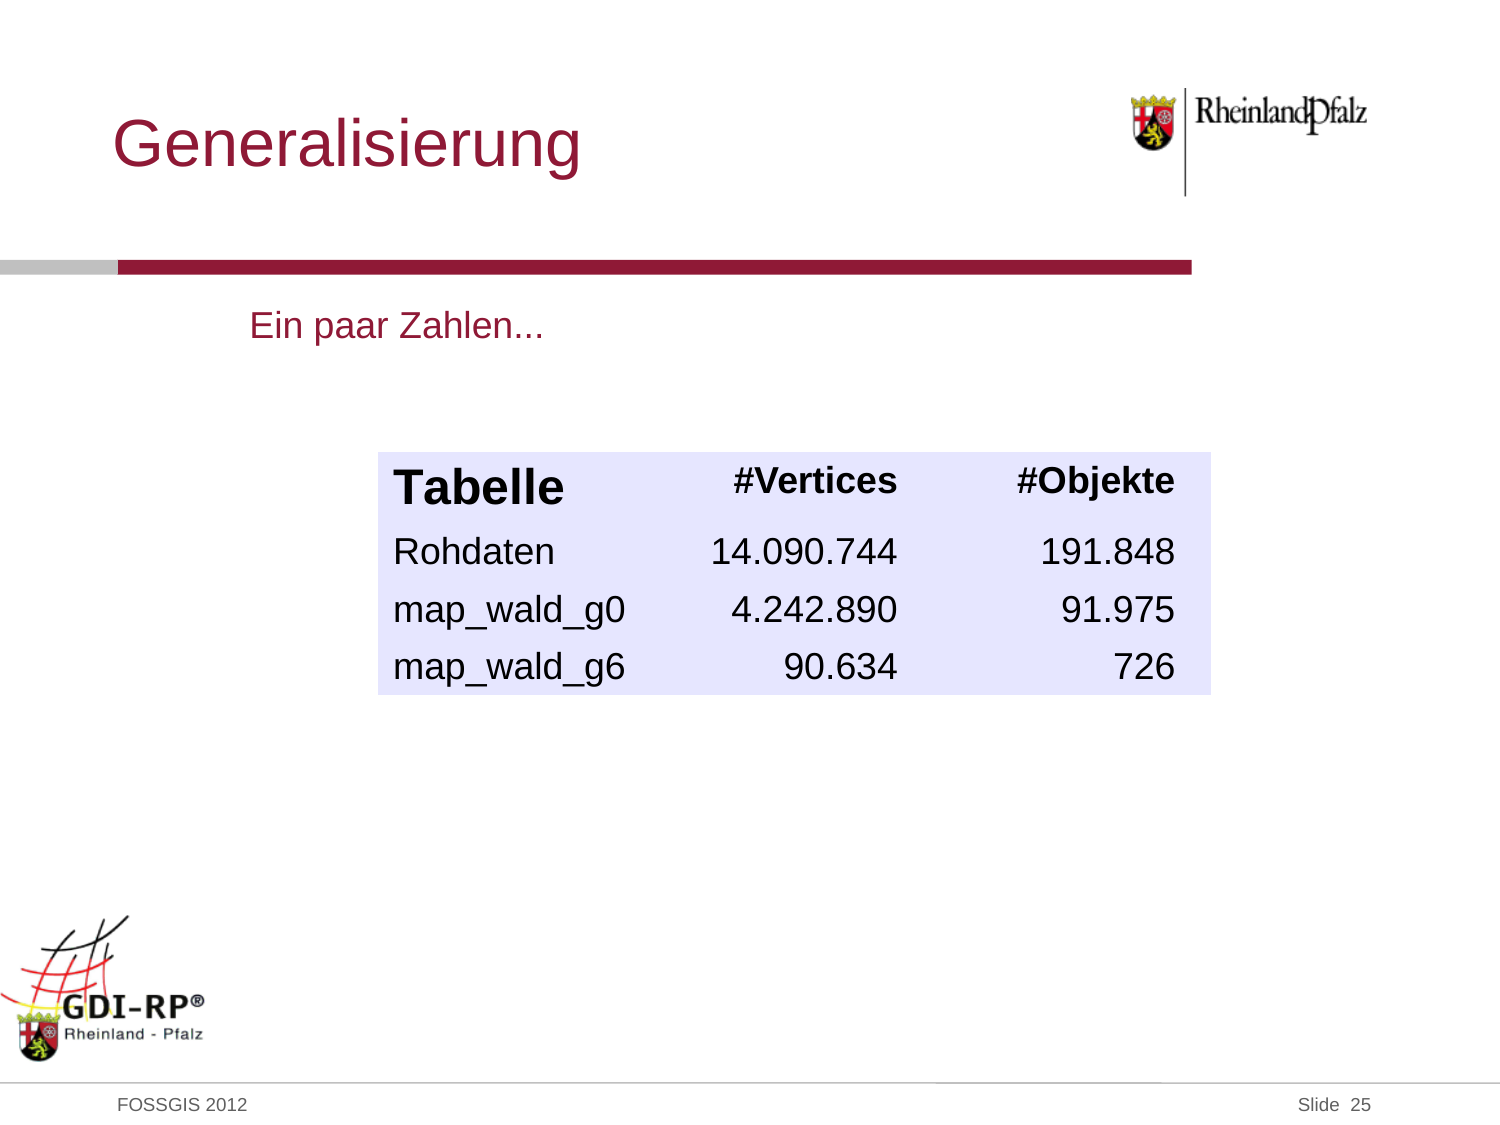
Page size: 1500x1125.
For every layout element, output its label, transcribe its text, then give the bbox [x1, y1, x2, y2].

table_cell 191.848 [933, 523, 1211, 581]
table_cell map_wald_g0 [378, 581, 656, 638]
table_header #Objekte [933, 452, 1211, 523]
list Ein paar Zahlen... [236, 308, 1500, 1059]
table_cell map_wald_g6 [378, 638, 656, 695]
table_cell 4.242.890 [656, 581, 933, 638]
table_cell 91.975 [933, 581, 1211, 638]
table_cell 90.634 [656, 638, 933, 695]
table_cell 14.090.744 [656, 523, 933, 581]
picture [1131, 88, 1447, 198]
table_header #Vertices [656, 452, 933, 523]
table_header Tabelle [378, 452, 656, 523]
title Generalisierung [112, 63, 1071, 224]
table_cell Rohdaten [378, 523, 656, 581]
picture [0, 915, 207, 1063]
table_cell 726 [933, 638, 1211, 695]
